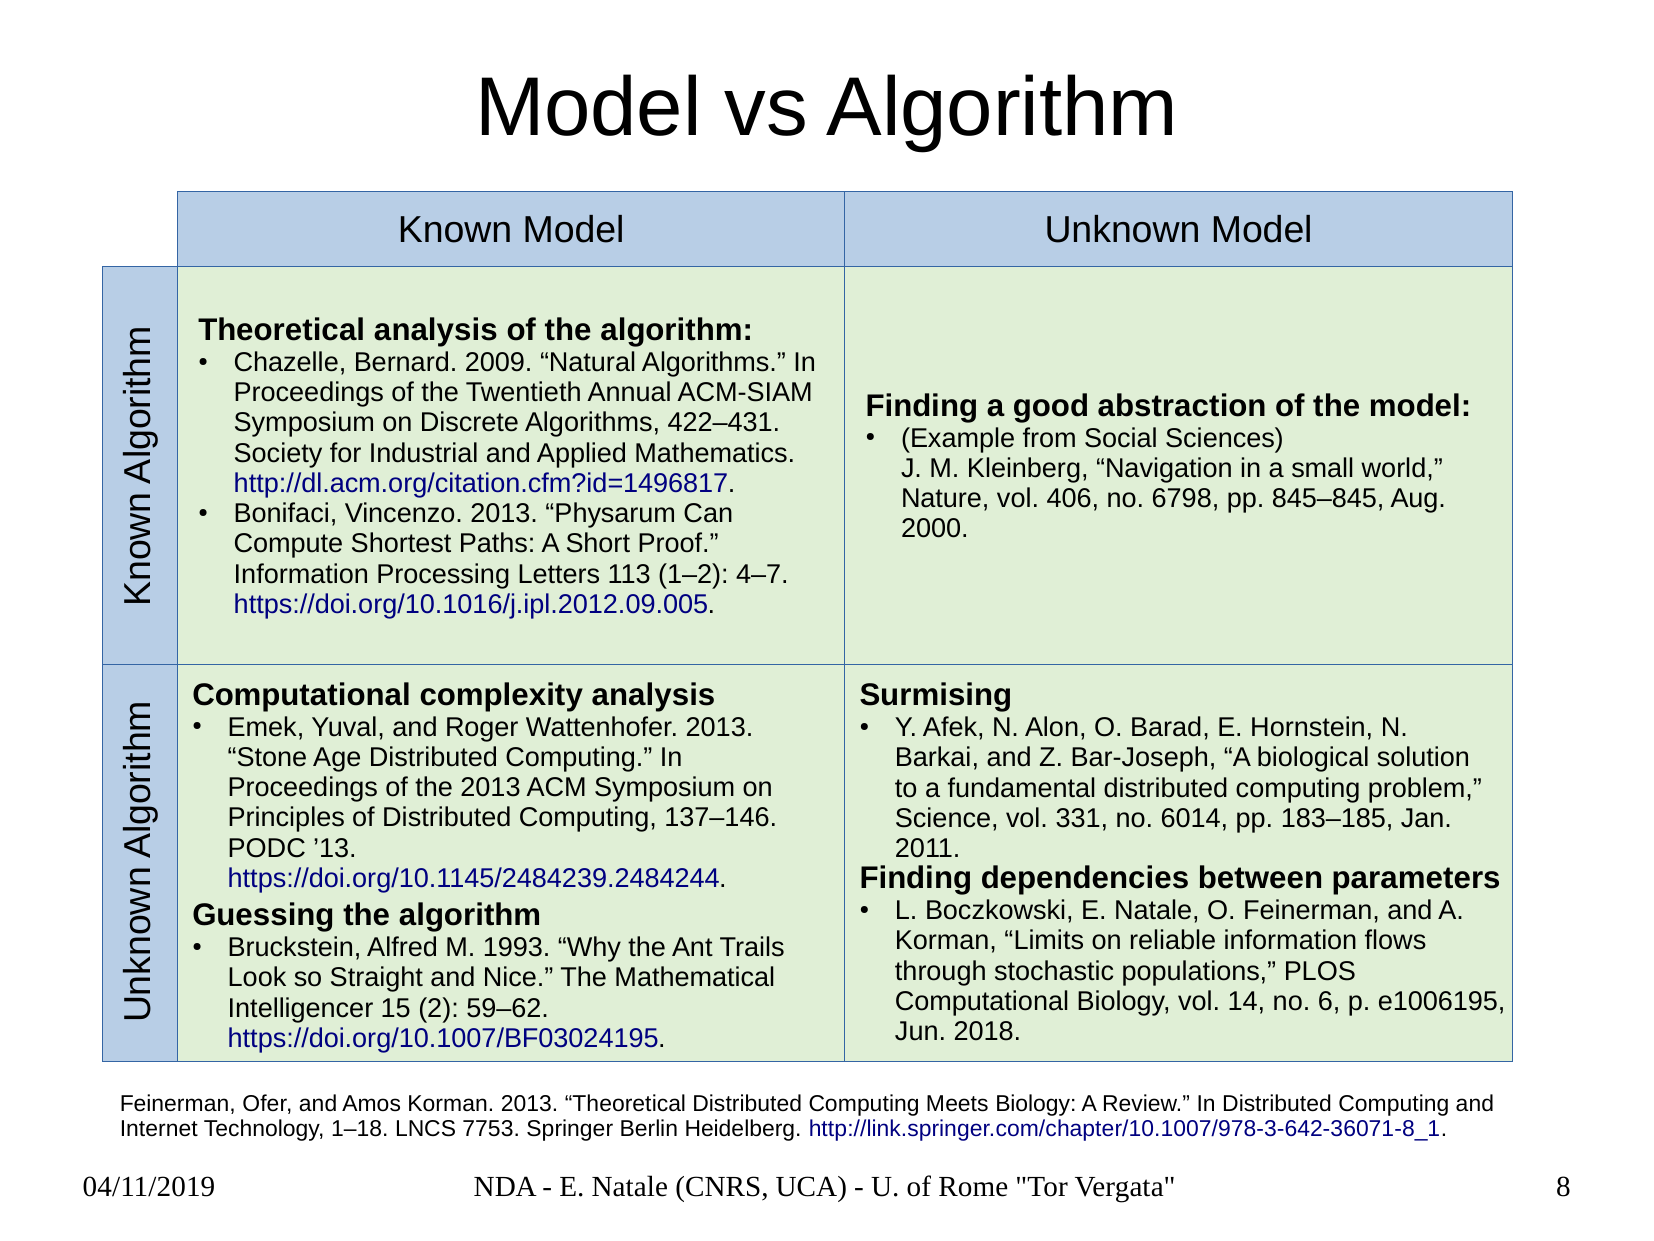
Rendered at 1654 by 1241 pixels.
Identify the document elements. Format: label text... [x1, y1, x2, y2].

text_box Finding a good abstraction of the model: (Example from Social Sciences) J. M. Kleinberg, “Navigation in a small world,” Nature, vol. 406, no. 6798, pp. 845–845, Aug. 2000. [850, 266, 1513, 664]
text_box Surmising Y. Afek, N. Alon, O. Barad, E. Hornstein, N. Barkai, and Z. Bar-Joseph, “A biological solution to a fundamental distributed computing problem,” Science, vol. 331, no. 6014, pp. 183–185, Jan. 2011. [845, 664, 1513, 847]
text_box Computational complexity analysis Emek, Yuval, and Roger Wattenhofer. 2013. “Stone Age Distributed Computing.” In Proceedings of the 2013 ACM Symposium on Principles of Distributed Computing, 137–146. PODC ’13. https://doi.org/10.1145/2484239.2484244. [177, 663, 845, 890]
title Model vs Algorithm [82, 49, 1571, 165]
text_box [846, 267, 850, 664]
text_box Finding dependencies between parameters L. Boczkowski, E. Natale, O. Feinerman, and A. Korman, “Limits on reliable information flows through stochastic populations,” PLOS Computational Biology, vol. 14, no. 6, p. e1006195, Jun. 2018. [845, 847, 1531, 1060]
text_box Guessing the algorithm Bruckstein, Alfred M. 1993. “Why the Ant Trails Look so Straight and Nice.” The Mathematical Intelligencer 15 (2): 59–62. https://doi.org/10.1007/BF03024195. [177, 890, 863, 1061]
text_box Theoretical analysis of the algorithm: Chazelle, Bernard. 2009. “Natural Algorithms.” In Proceedings of the Twentieth Annual ACM-SIAM Symposium on Discrete Algorithms, 422–431. Society for Industrial and Applied Mathematics. http://dl.acm.org/citation.cfm?id=1496817. Bonifaci, Vincenzo. 2013. “Physarum Can Compute Shortest Paths: A Short Proof.” Information Processing Letters 113 (1–2): 4–7. https://doi.org/10.1016/j.ipl.2012.09.005. [183, 266, 846, 665]
text_box [166, 266, 1513, 1062]
text_box [102, 266, 108, 1062]
text_box Unknown Algorithm [108, 662, 166, 1062]
text_box Known Model [177, 191, 844, 267]
text_box Feinerman, Ofer, and Amos Korman. 2013. “Theoretical Distributed Computing Meets Biology: A Review.” In Distributed Computing and Internet Technology, 1–18. LNCS 7753. Springer Berlin Heidelberg. http://link.springer.com/chapter/10.1007/978-3-642-36071-8_1. [105, 1083, 1516, 1150]
text_box Known Algorithm [108, 266, 166, 662]
text_box Unknown Model [844, 191, 1513, 267]
